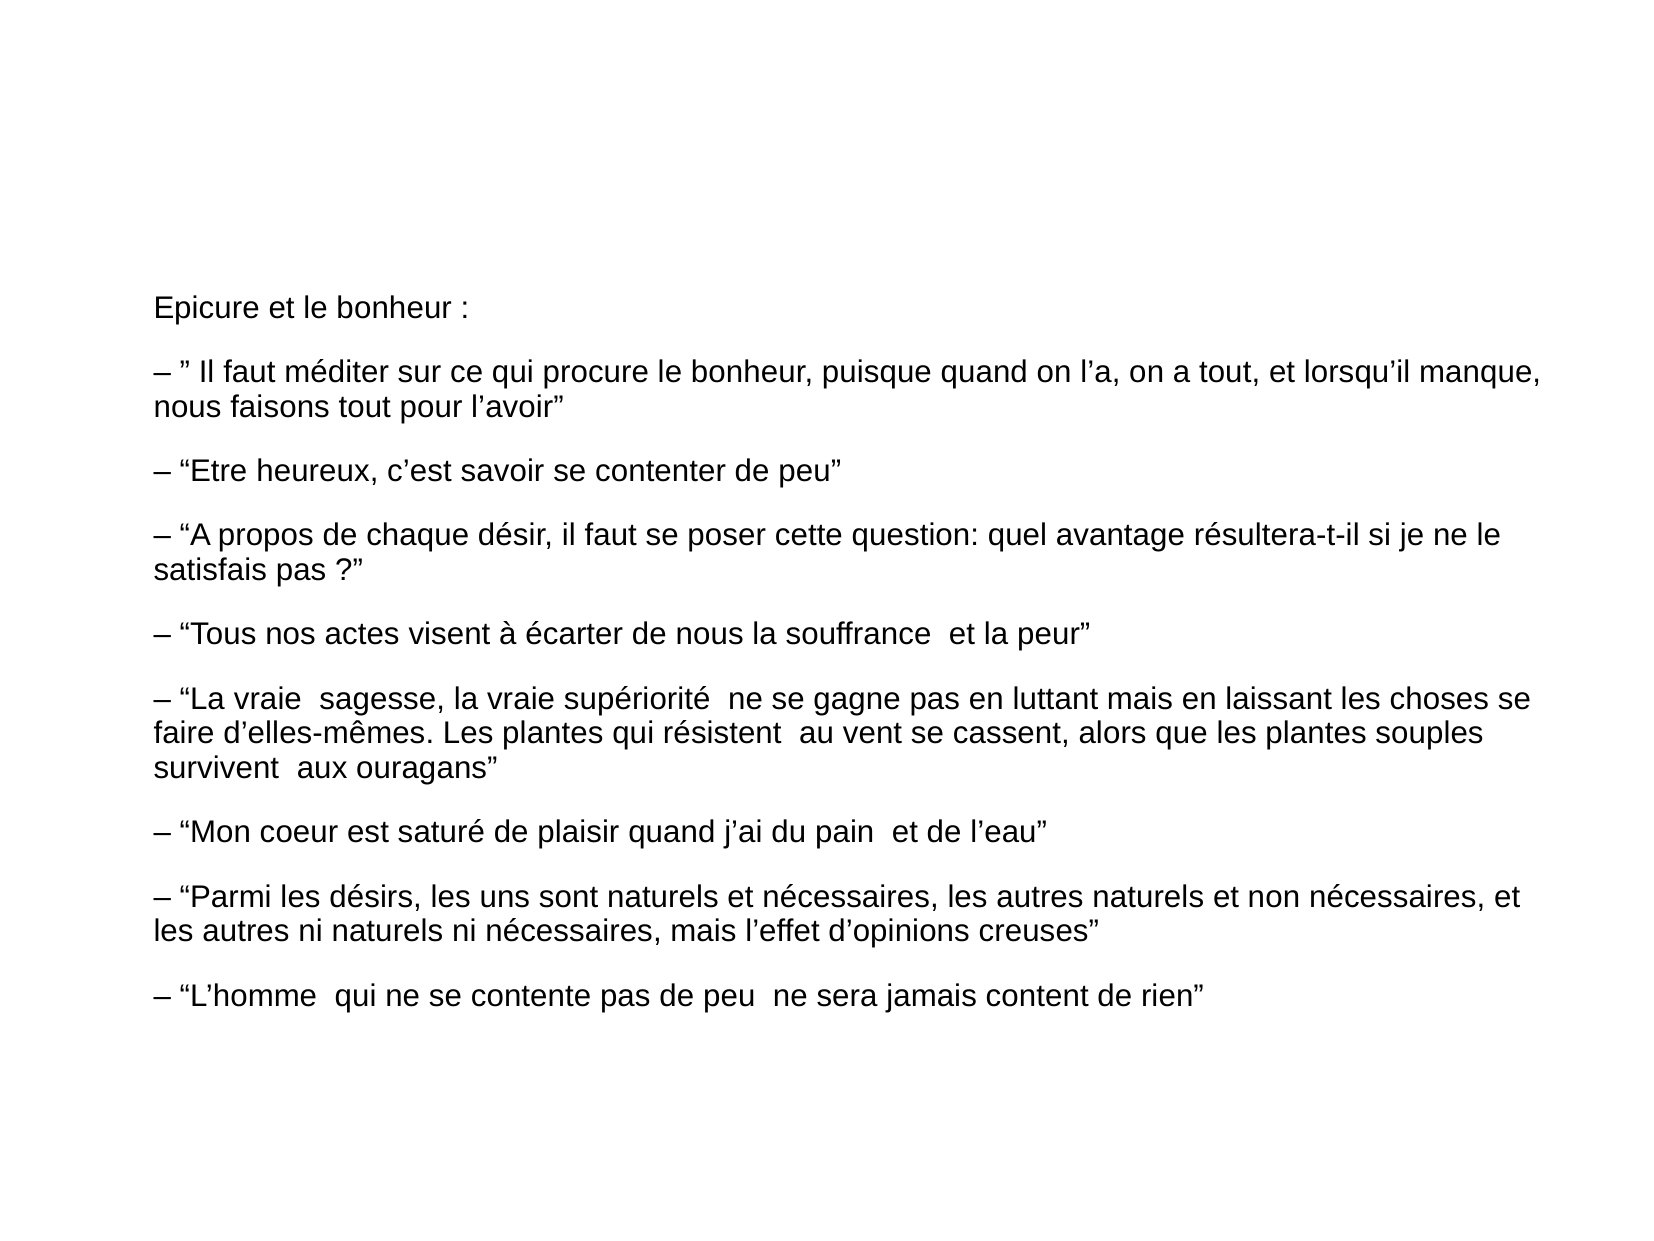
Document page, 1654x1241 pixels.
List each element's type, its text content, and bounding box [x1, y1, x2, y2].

list Epicure et le bonheur : – ” Il faut méditer sur ce qui procure le bonheur, puisque quand on l’a, on a tout, et lorsqu’il manque, nous faisons tout pour l’avoir” – “Etre heureux, c’est savoir se contenter de peu” – “A propos de chaque désir, il faut se poser cette question: quel avantage résultera-t-il si je ne le satisfais pas ?” – “Tous nos actes visent à écarter de nous la souffrance et la peur” – “La vraie sagesse, la vraie supériorité ne se gagne pas en luttant mais en laissant les choses se faire d’elles-mêmes. Les plantes qui résistent au vent se cassent, alors que les plantes souples survivent aux ouragans” – “Mon coeur est saturé de plaisir quand j’ai du pain et de l’eau” – “Parmi les désirs, les uns sont naturels et nécessaires, les autres naturels et non nécessaires, et les autres ni naturels ni nécessaires, mais l’effet d’opinions creuses” – “L’homme qui ne se contente pas de peu ne sera jamais content de rien” [82, 290, 1571, 1109]
